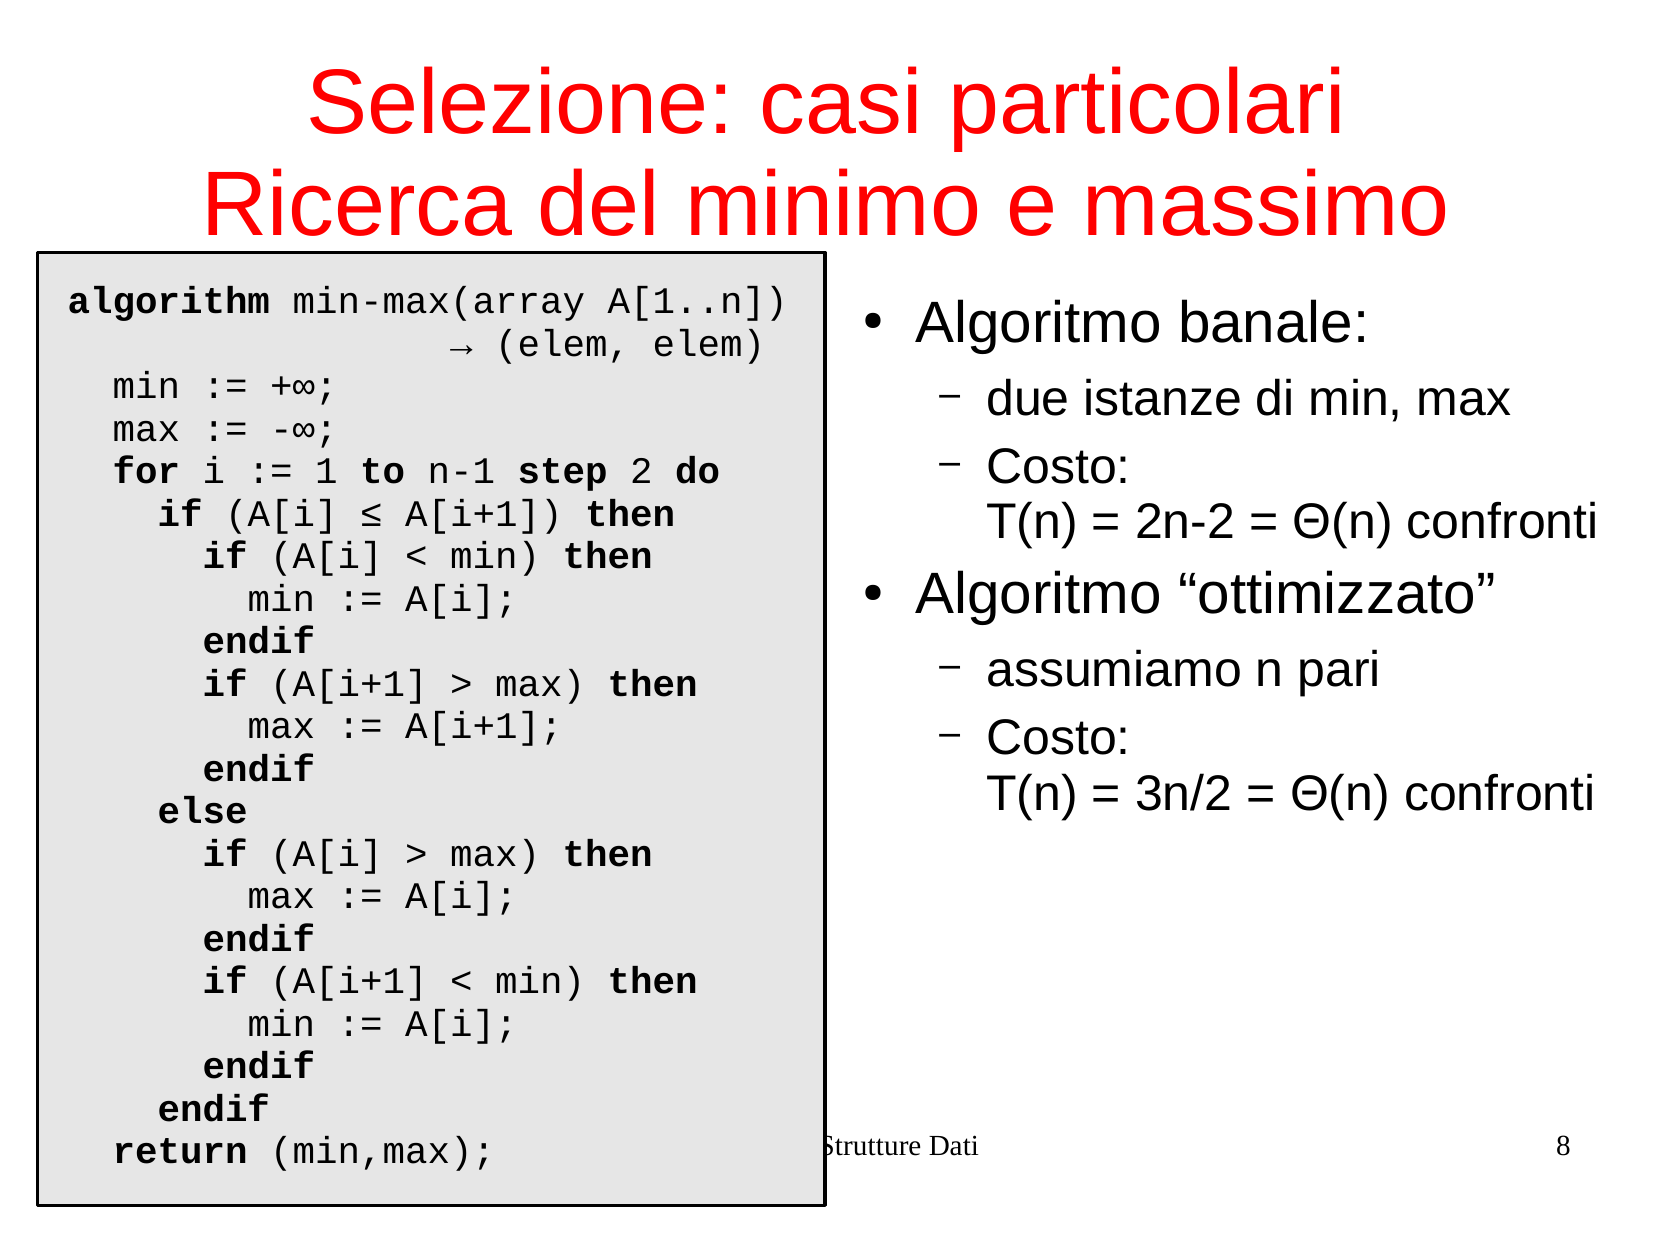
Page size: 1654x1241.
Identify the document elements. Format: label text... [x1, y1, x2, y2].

list Algoritmo banale: due istanze di min, max Costo: T(n) = 2n-2 = Θ(n) confronti Algoritmo “ottimizzato” assumiamo n pari Costo: T(n) = 3n/2 = Θ(n) confronti [844, 290, 1633, 1109]
title Selezione: casi particolari Ricerca del minimo e massimo [82, 49, 1571, 257]
text_box algorithm min-max(array A[1..n]) → (elem, elem) min := +∞; max := -∞; for i := 1 to n-1 step 2 do if (A[i] ≤ A[i+1]) then if (A[i] < min) then min := A[i]; endif if (A[i+1] > max) then max := A[i+1]; endif else if (A[i] > max) then max := A[i]; endif if (A[i+1] < min) then min := A[i]; endif endif return (min,max); [37, 252, 826, 1206]
